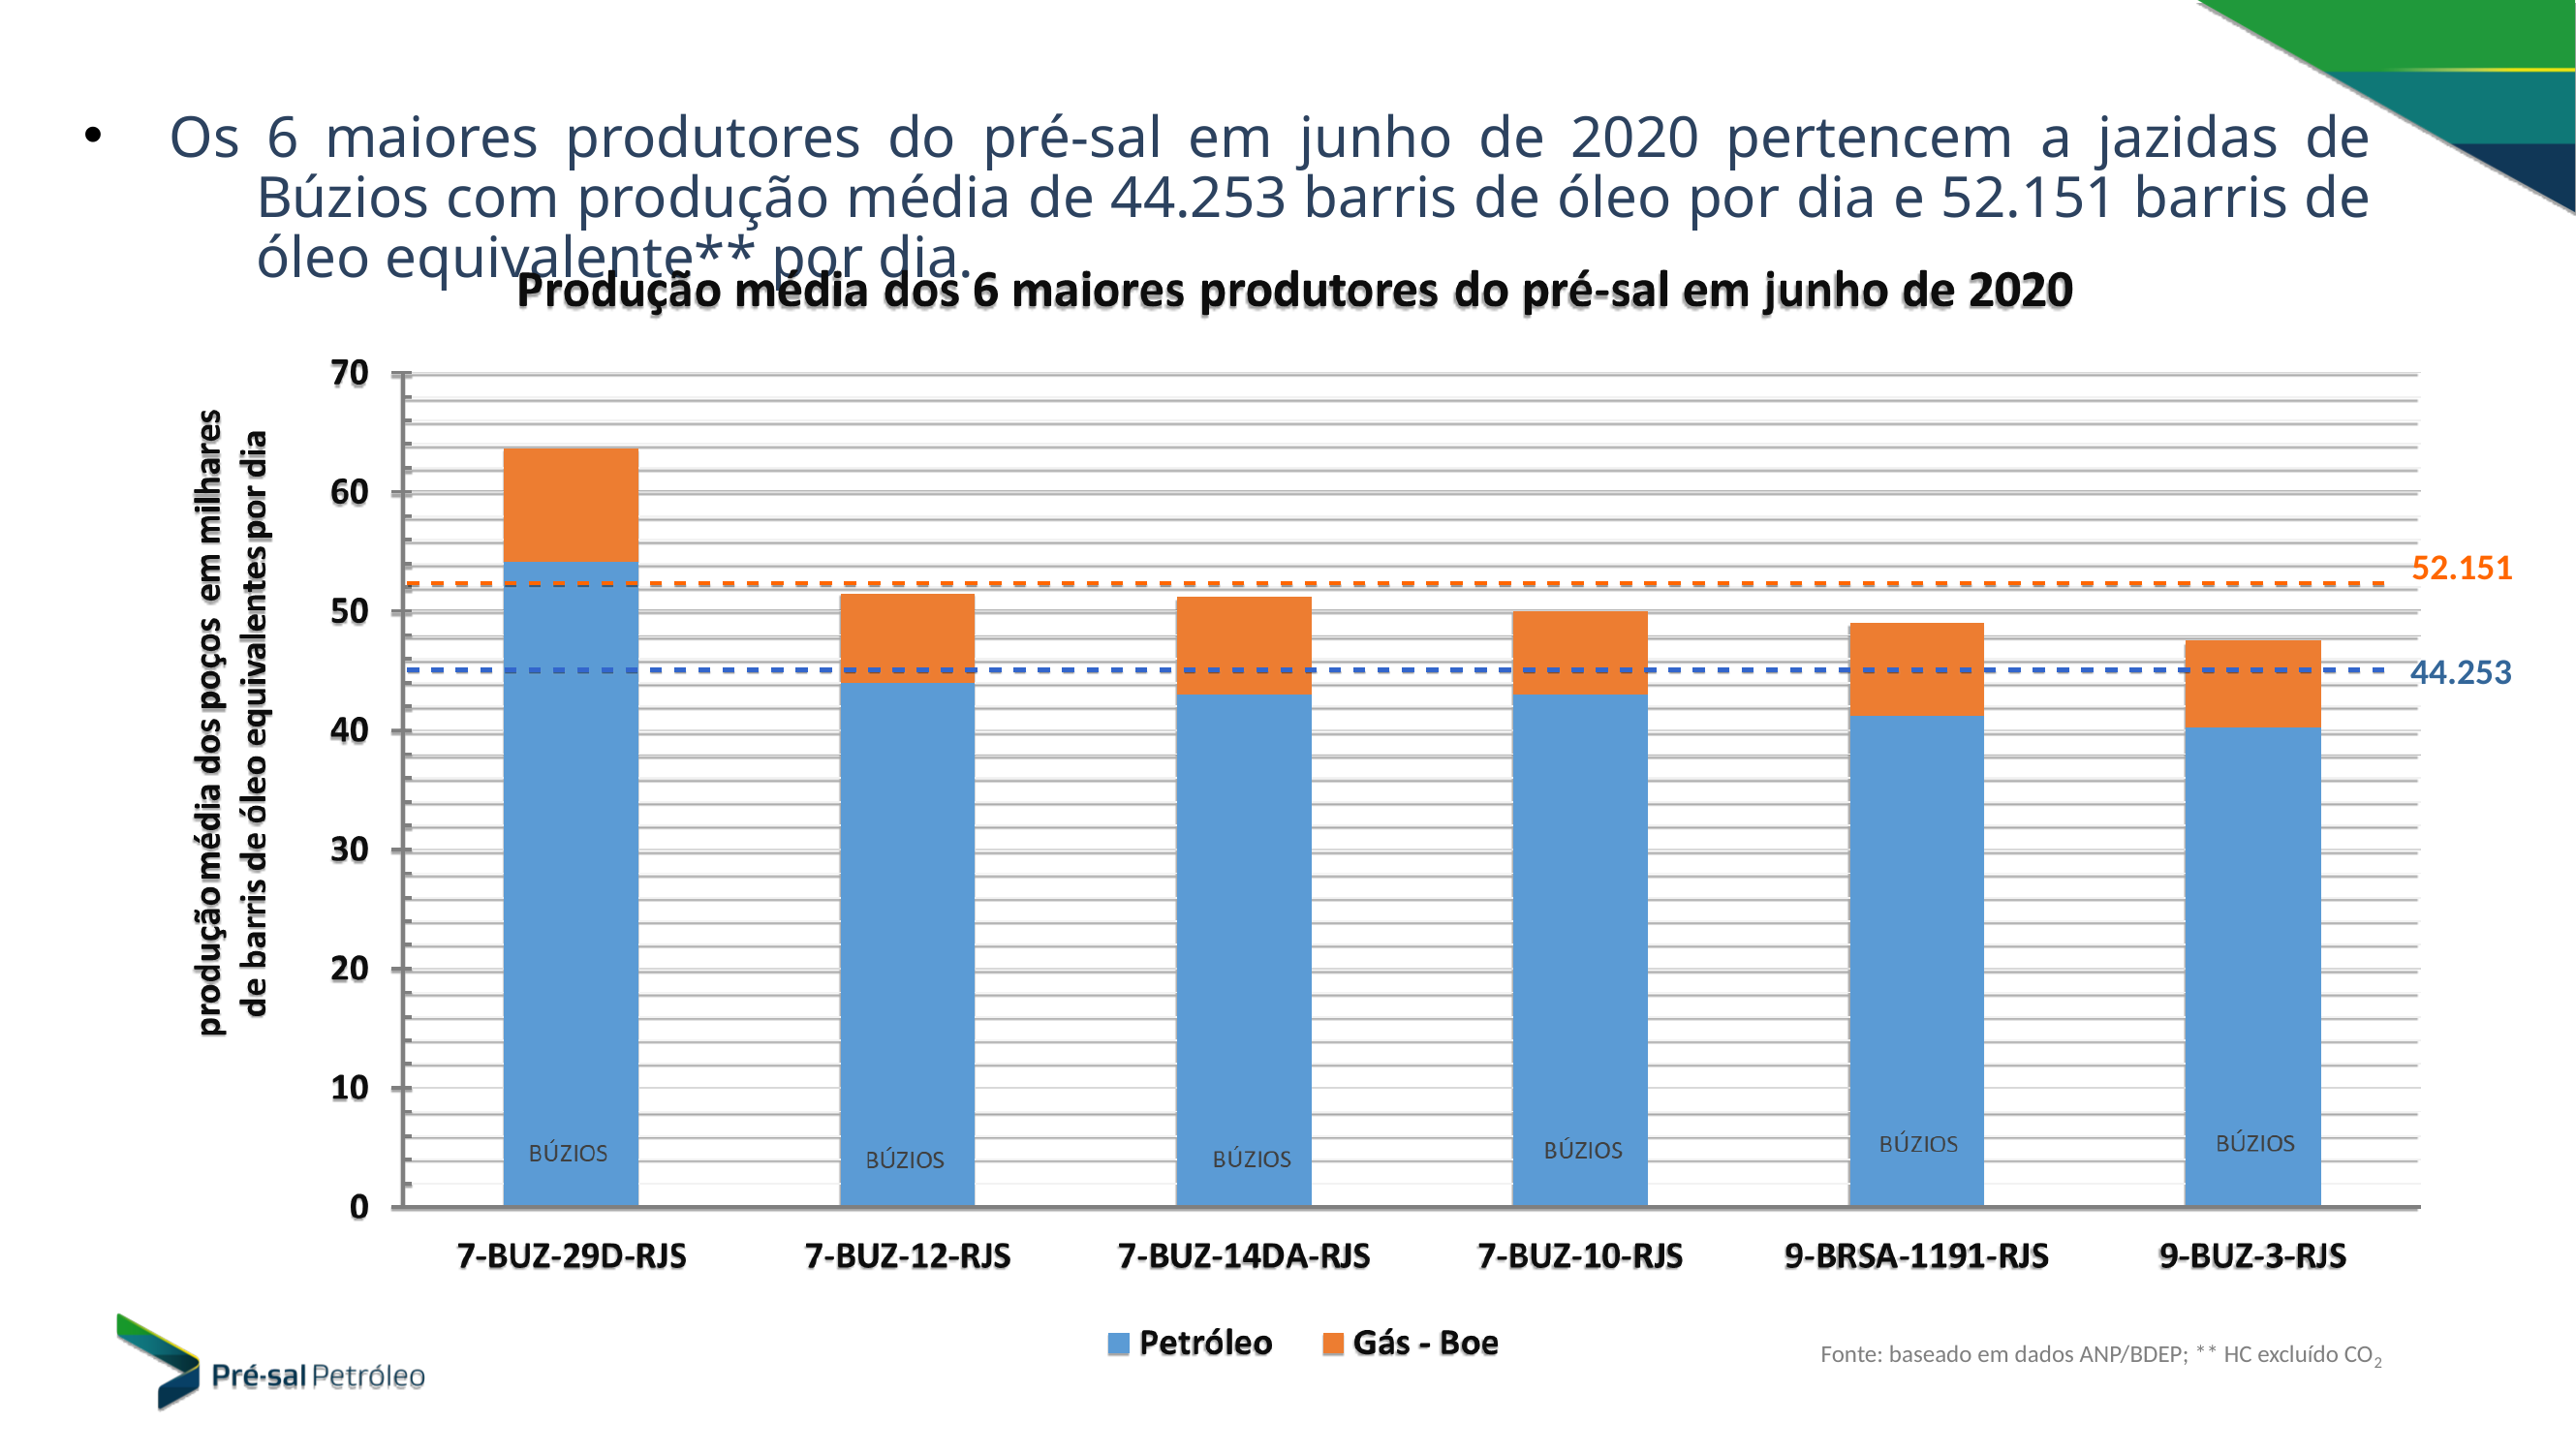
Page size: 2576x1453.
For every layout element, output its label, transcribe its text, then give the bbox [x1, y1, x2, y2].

text_box Os 6 maiores produtores do pré-sal em junho de 2020 pertencem a jazidas de Búzios com produção média de 44.253 barris de óleo por dia e 52.151 barris de óleo equivalente** por dia. [68, 100, 2387, 330]
text_box 52.151 [2397, 536, 2539, 595]
text_box Fonte: baseado em dados ANP/BDEP; ** HC excluído CO2 [1806, 1330, 2407, 1376]
text_box 44.253 [2396, 640, 2538, 699]
picture [121, 240, 2467, 1402]
